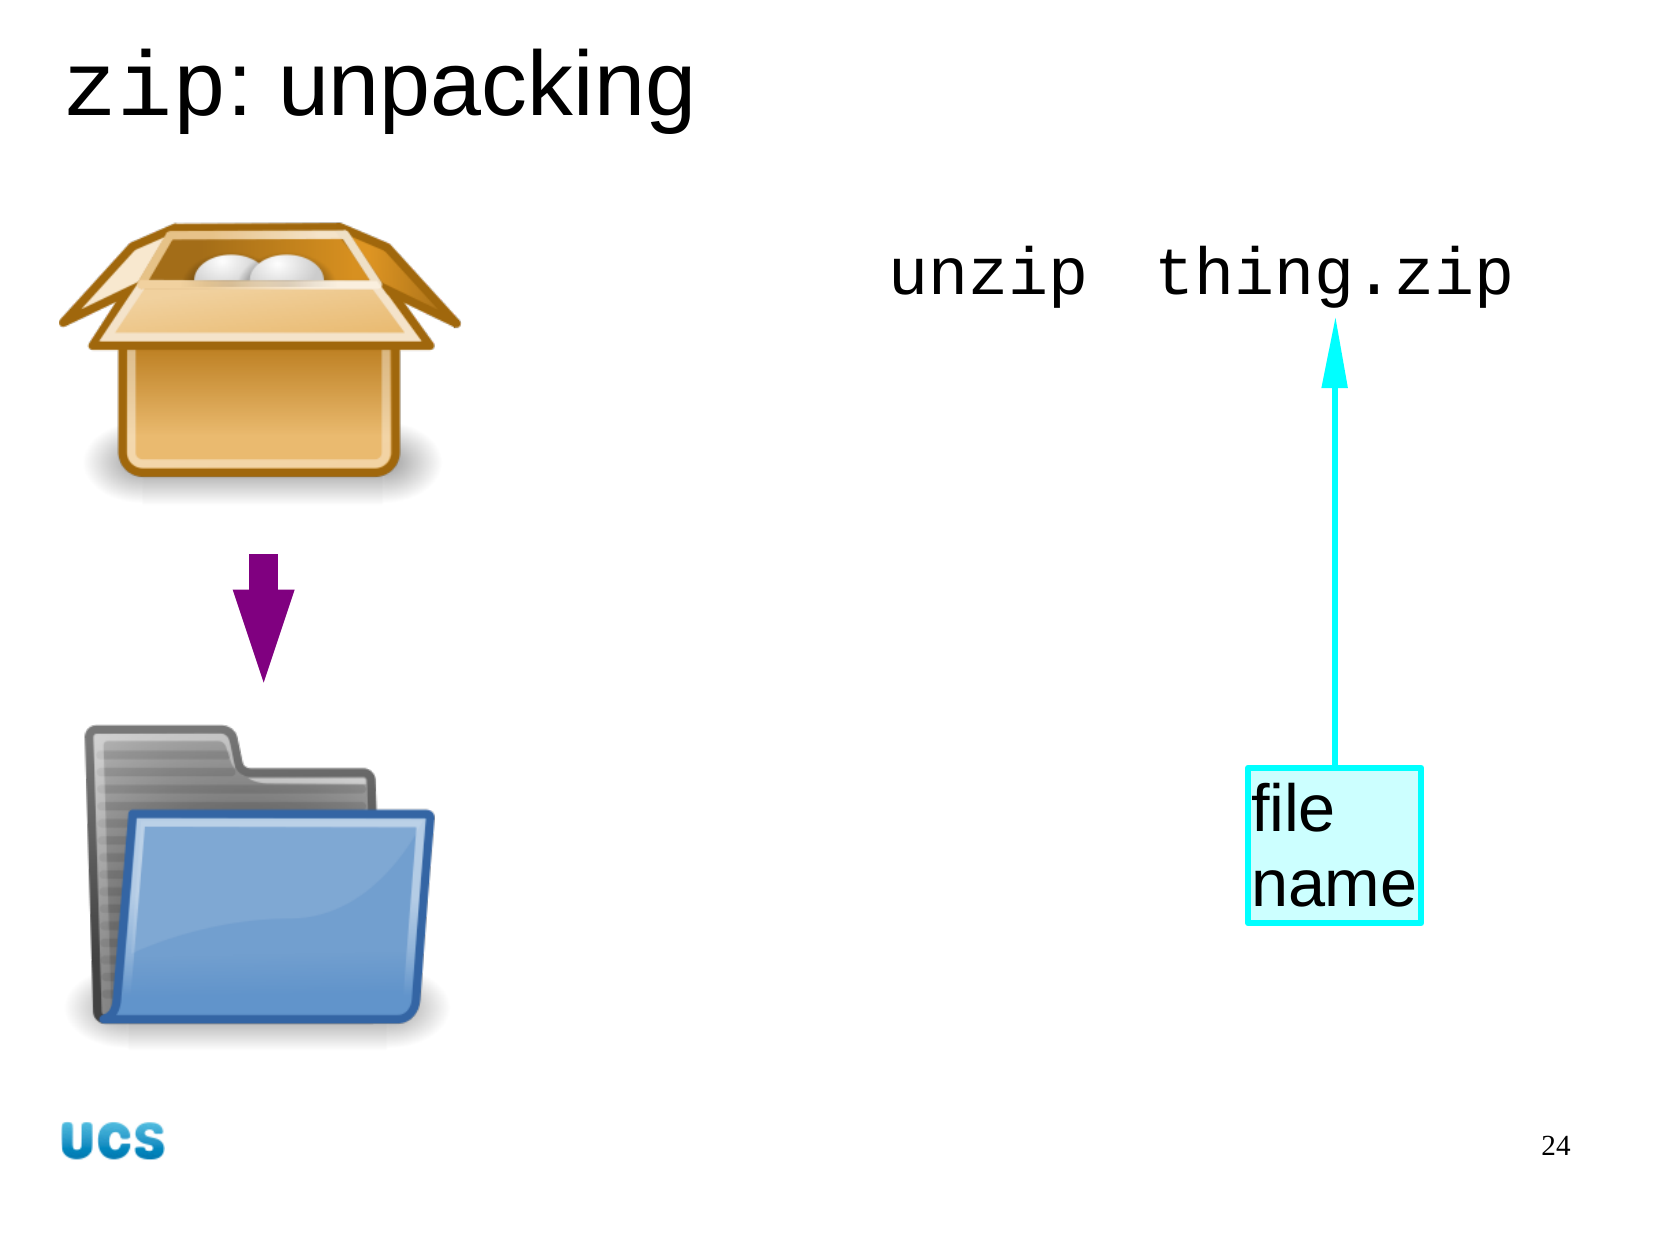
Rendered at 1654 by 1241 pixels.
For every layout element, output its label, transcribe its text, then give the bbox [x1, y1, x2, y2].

text_box file name [1248, 767, 1422, 924]
picture [59, 145, 469, 555]
text_box zip: unpacking [59, 29, 700, 147]
text_box unzip [885, 236, 1092, 318]
text_box thing.zip [1151, 236, 1518, 318]
picture [61, 1121, 165, 1161]
picture [59, 682, 469, 1092]
